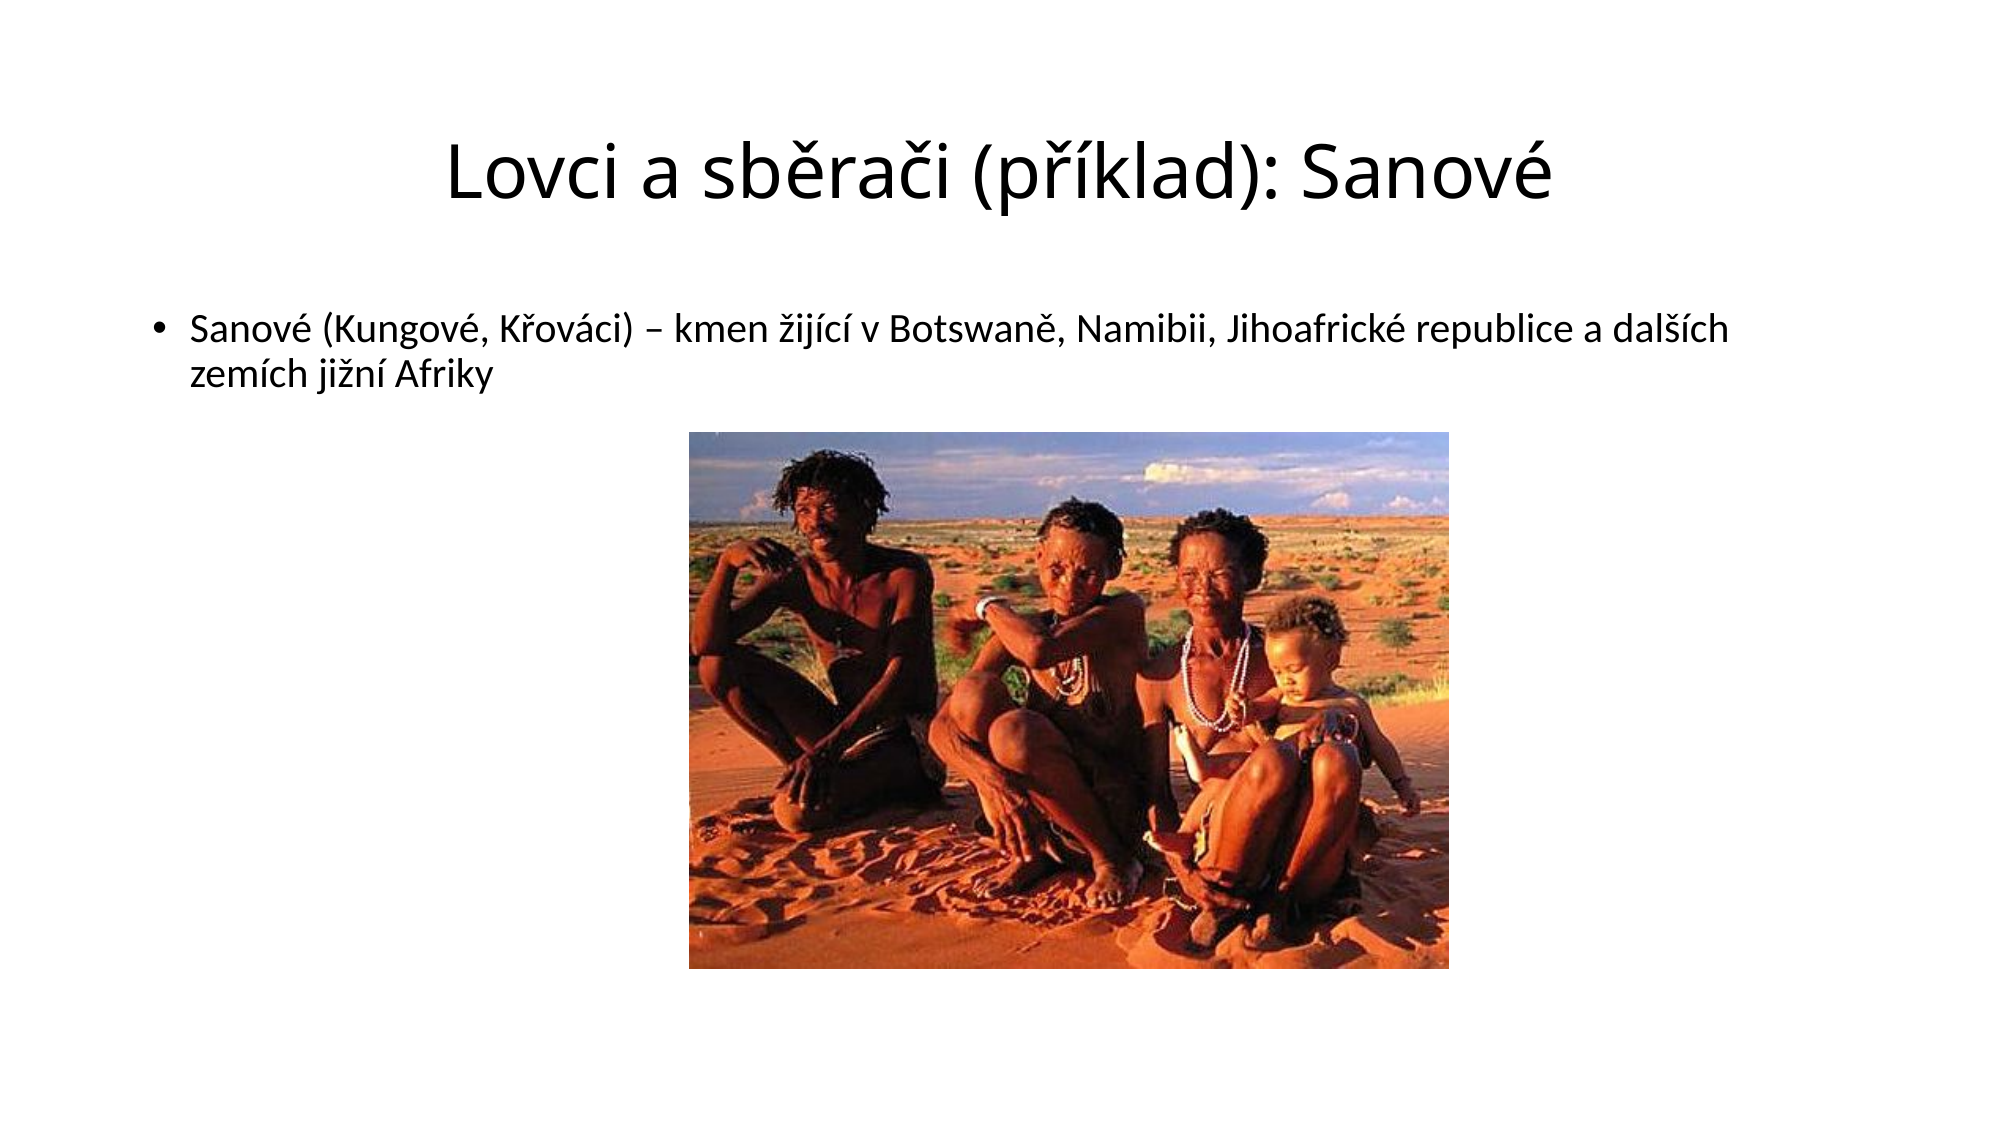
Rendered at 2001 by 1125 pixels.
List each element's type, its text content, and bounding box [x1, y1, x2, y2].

picture [689, 432, 1449, 969]
title Lovci a sběrači (příklad): Sanové [137, 59, 1863, 278]
list Sanové (Kungové, Křováci) – kmen žijící v Botswaně, Namibii, Jihoafrické republice a dalších zemích jižní Afriky [137, 299, 1863, 1014]
